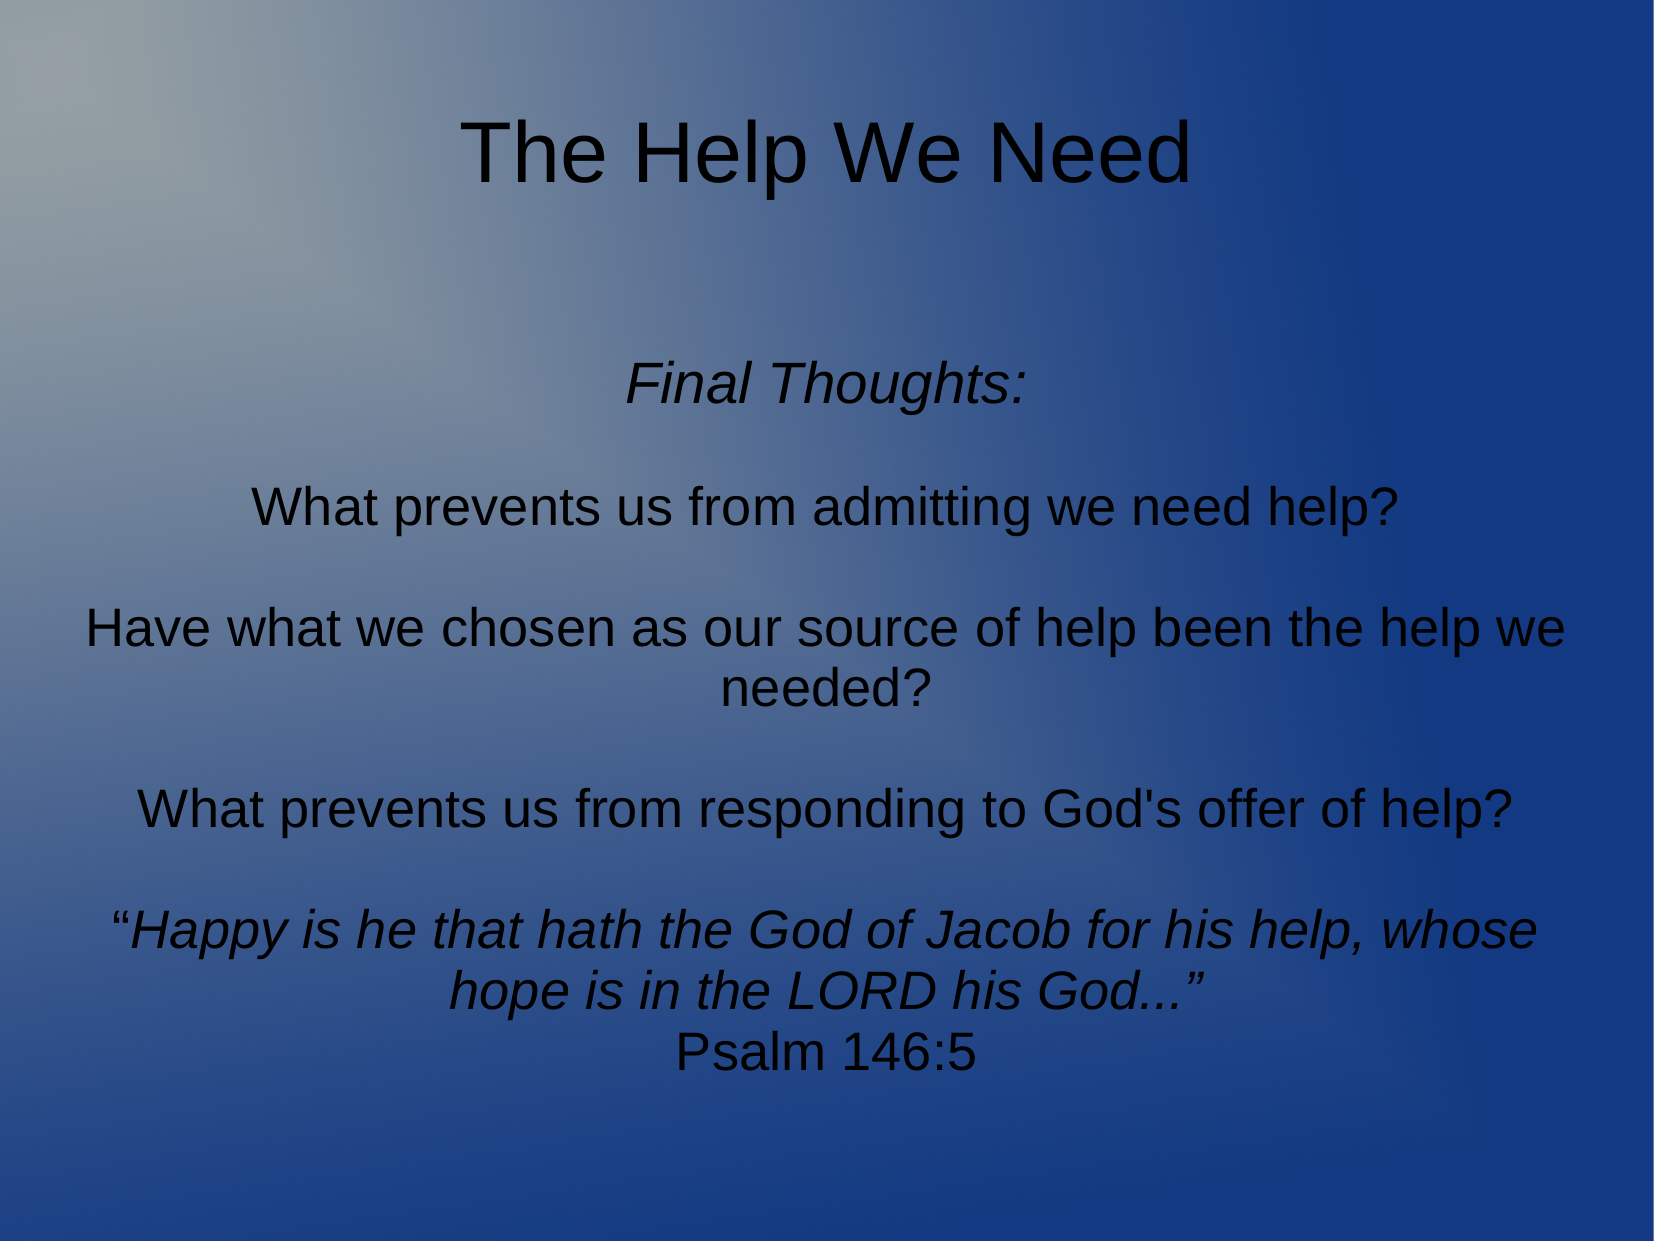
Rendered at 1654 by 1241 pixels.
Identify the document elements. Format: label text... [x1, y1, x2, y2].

subtitle Final Thoughts: What prevents us from admitting we need help? Have what we chosen as our source of help been the help we needed? What prevents us from responding to God's offer of help? “Happy is he that hath the God of Jacob for his help, whose hope is in the LORD his God...” Psalm 146:5 [82, 290, 1571, 1109]
picture [0, 0, 1654, 1241]
title The Help We Need [82, 49, 1571, 257]
